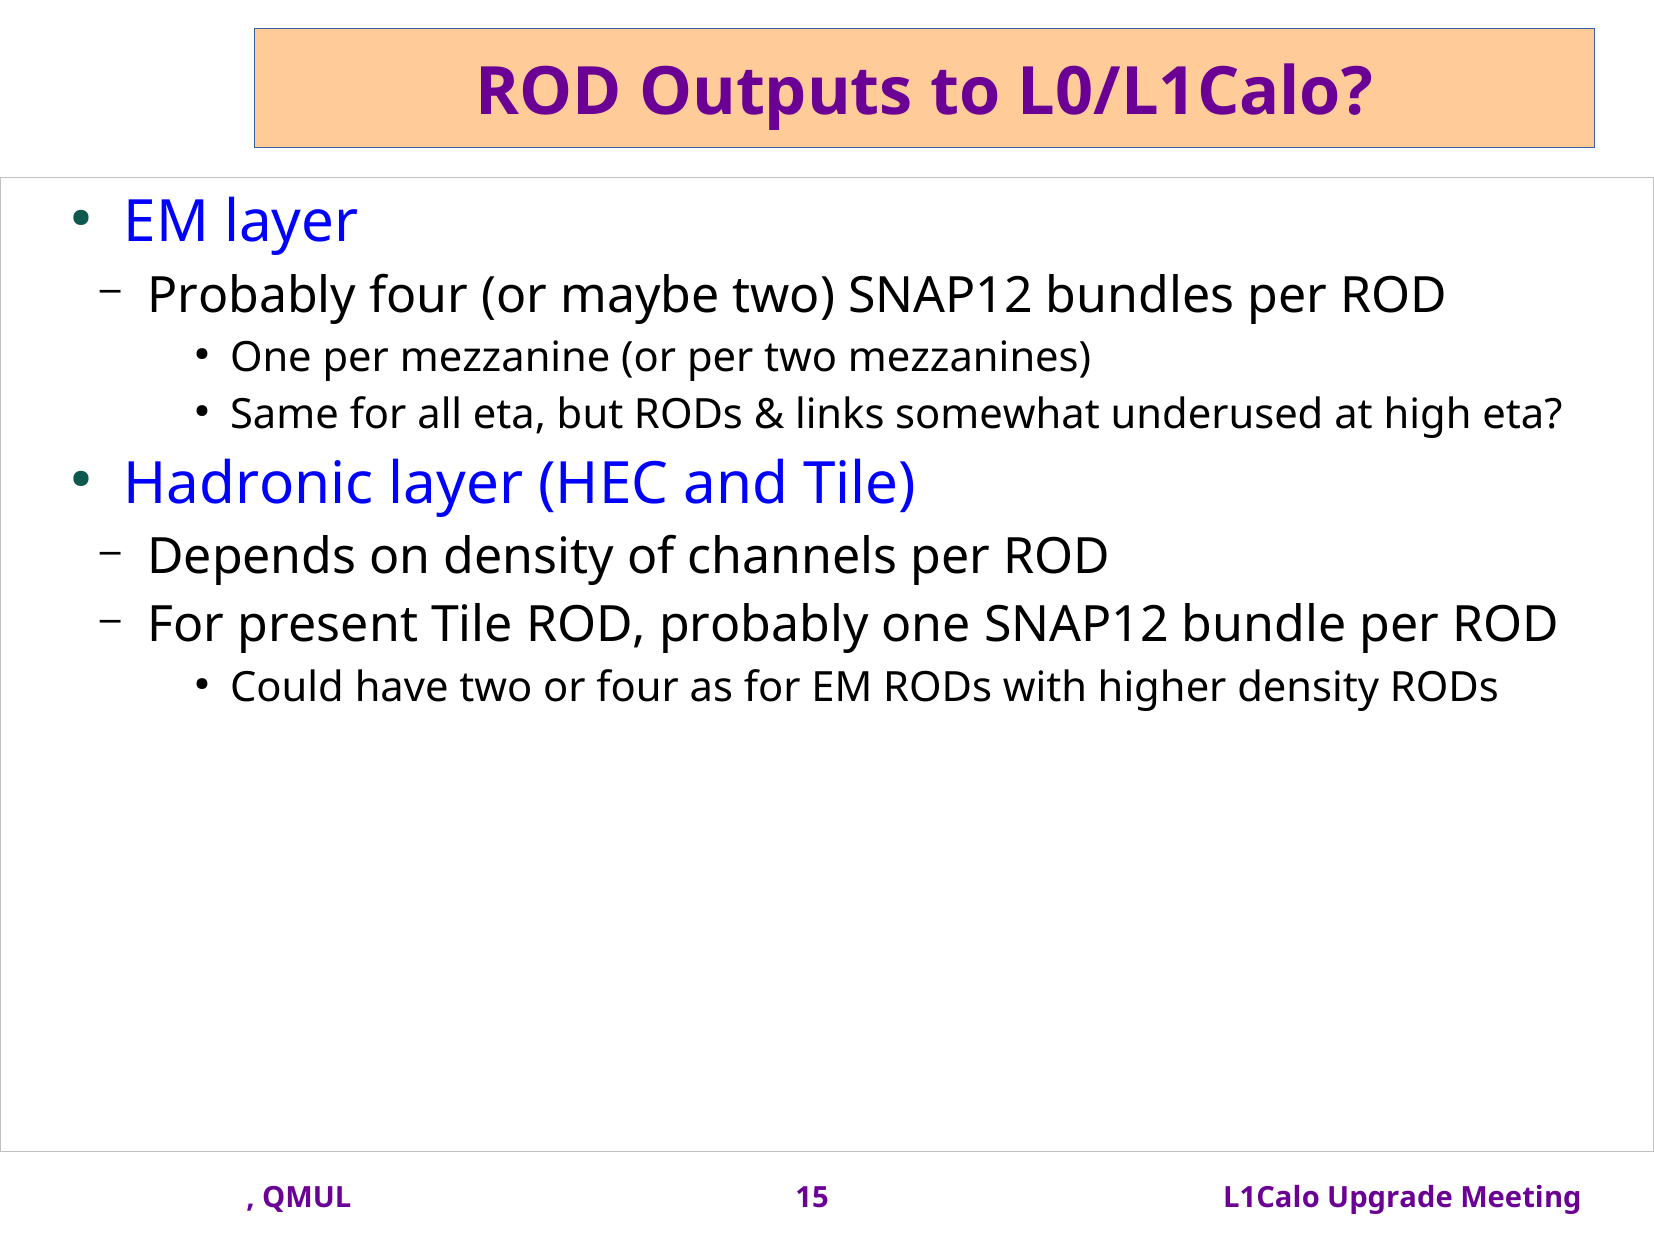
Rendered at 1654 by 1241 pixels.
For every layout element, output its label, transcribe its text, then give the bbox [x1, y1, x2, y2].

title ROD Outputs to L0/L1Calo? [254, 28, 1595, 148]
list EM layer Probably four (or maybe two) SNAP12 bundles per ROD One per mezzanine (or per two mezzanines) Same for all eta, but RODs & links somewhat underused at high eta? Hadronic layer (HEC and Tile) Depends on density of channels per ROD For present Tile ROD, probably one SNAP12 bundle per ROD Could have two or four as for EM RODs with higher density RODs [52, 179, 1598, 1143]
